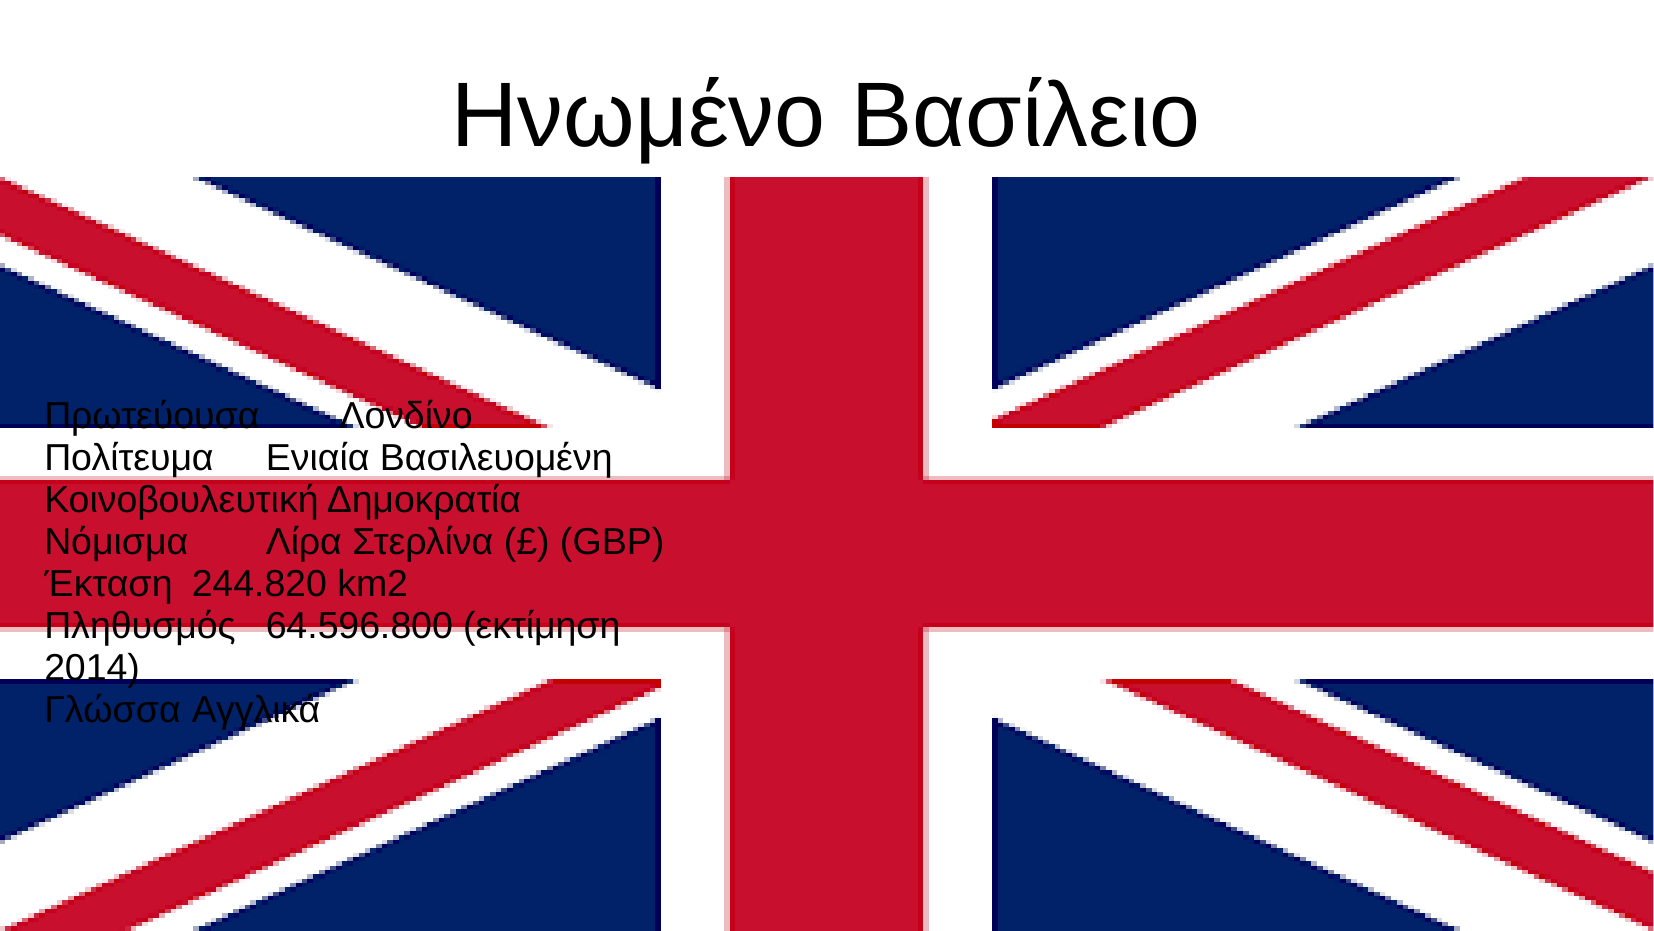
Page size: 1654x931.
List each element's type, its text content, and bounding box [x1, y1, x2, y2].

picture [0, 177, 1654, 931]
text_box Πρωτεύουσα Λονδίνο Πολίτευμα Ενιαία Βασιλευομένη Κοινοβουλευτική Δημοκρατία Νόμισμα Λίρα Στερλίνα (£) (GBP) Έκταση 244.820 km2 Πληθυσμός 64.596.800 (εκτίμηση 2014) Γλώσσα Αγγλικά [29, 387, 732, 739]
title Ηνωμένο Βασίλειο [82, 37, 1571, 177]
